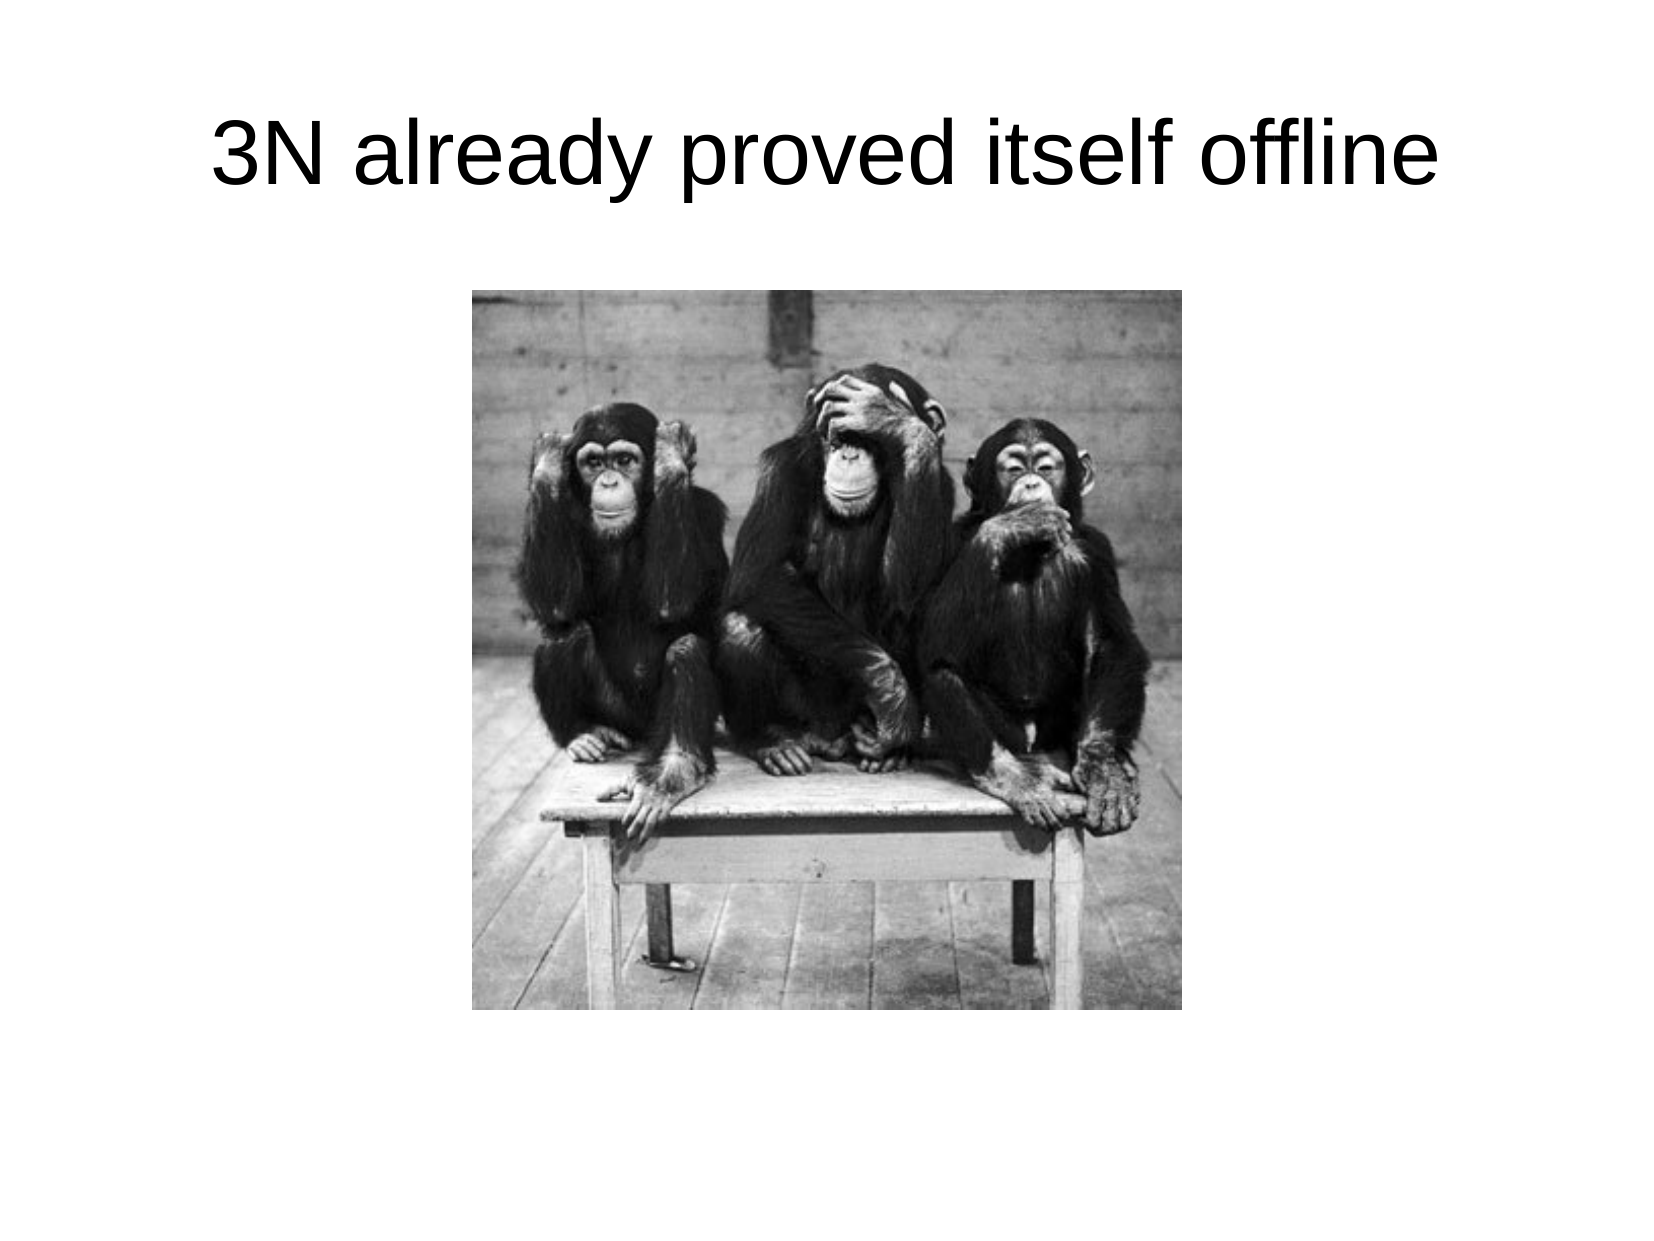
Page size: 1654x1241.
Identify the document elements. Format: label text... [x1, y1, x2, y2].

picture [472, 290, 1182, 1010]
title 3N already proved itself offline [82, 49, 1571, 257]
